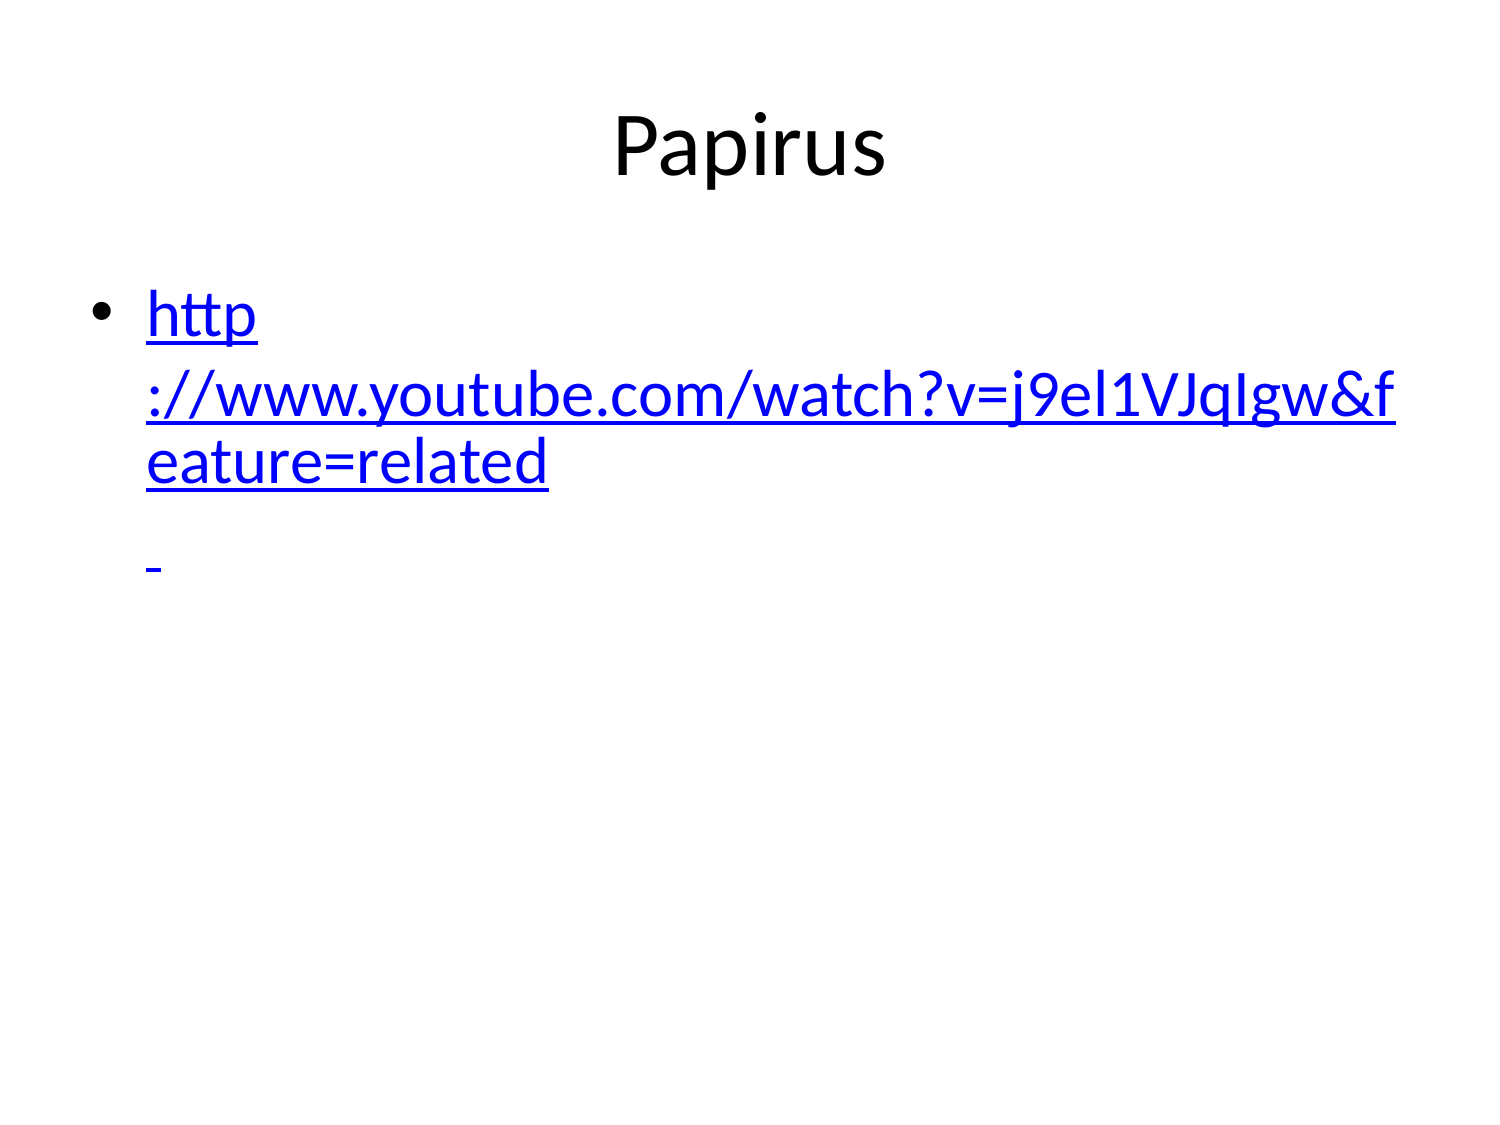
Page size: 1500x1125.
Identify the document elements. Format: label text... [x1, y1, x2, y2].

title Papirus [75, 45, 1425, 233]
list http://www.youtube.com/watch?v=j9el1VJqIgw&feature=related [75, 262, 1425, 1005]
